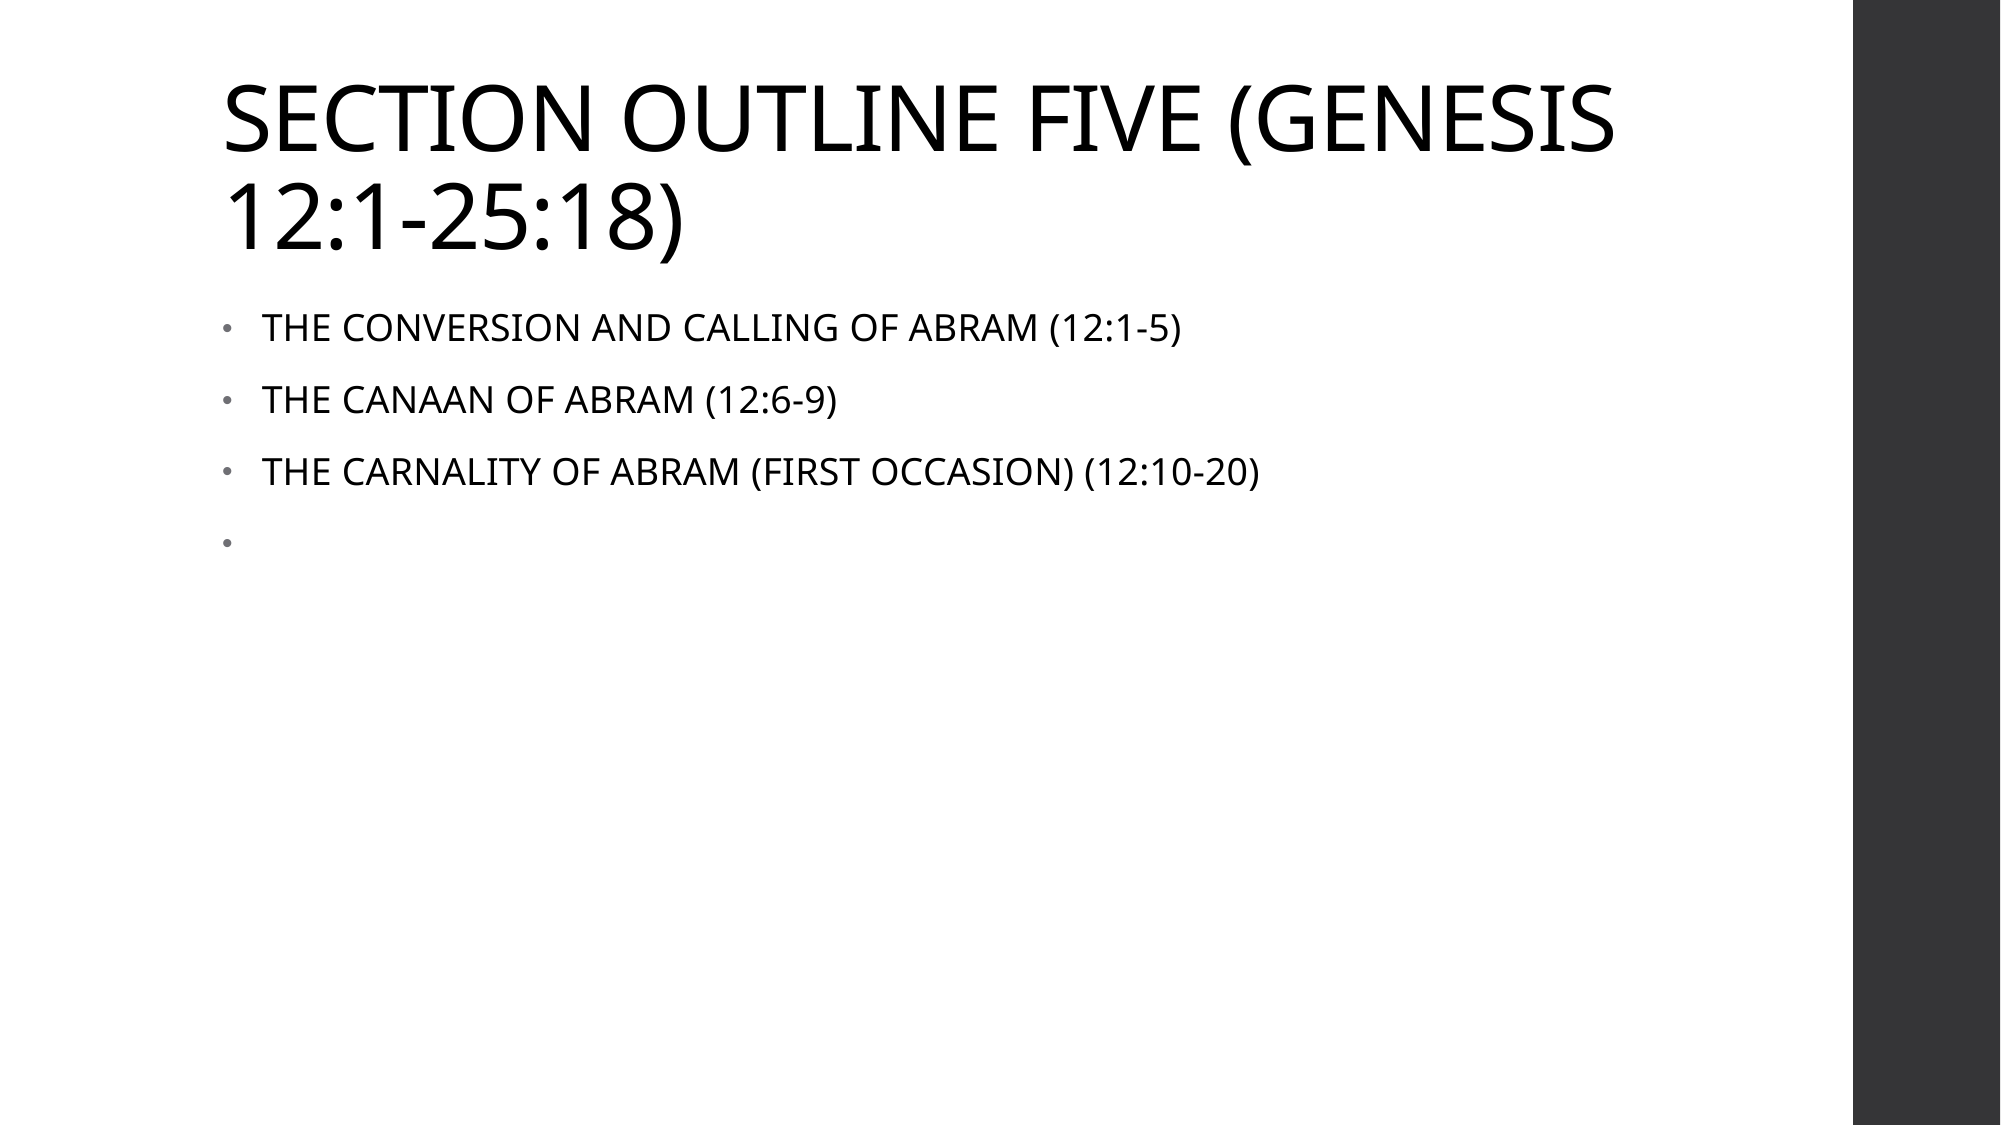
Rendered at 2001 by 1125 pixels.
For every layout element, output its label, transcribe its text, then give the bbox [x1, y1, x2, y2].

title SECTION OUTLINE FIVE (GENESIS 12:1-25:18) [206, 60, 1797, 278]
list THE CONVERSION AND CALLING OF ABRAM (12:1-5) THE CANAAN OF ABRAM (12:6-9) THE CARNALITY OF ABRAM (FIRST OCCASION) (12:10-20) [206, 299, 1617, 1014]
